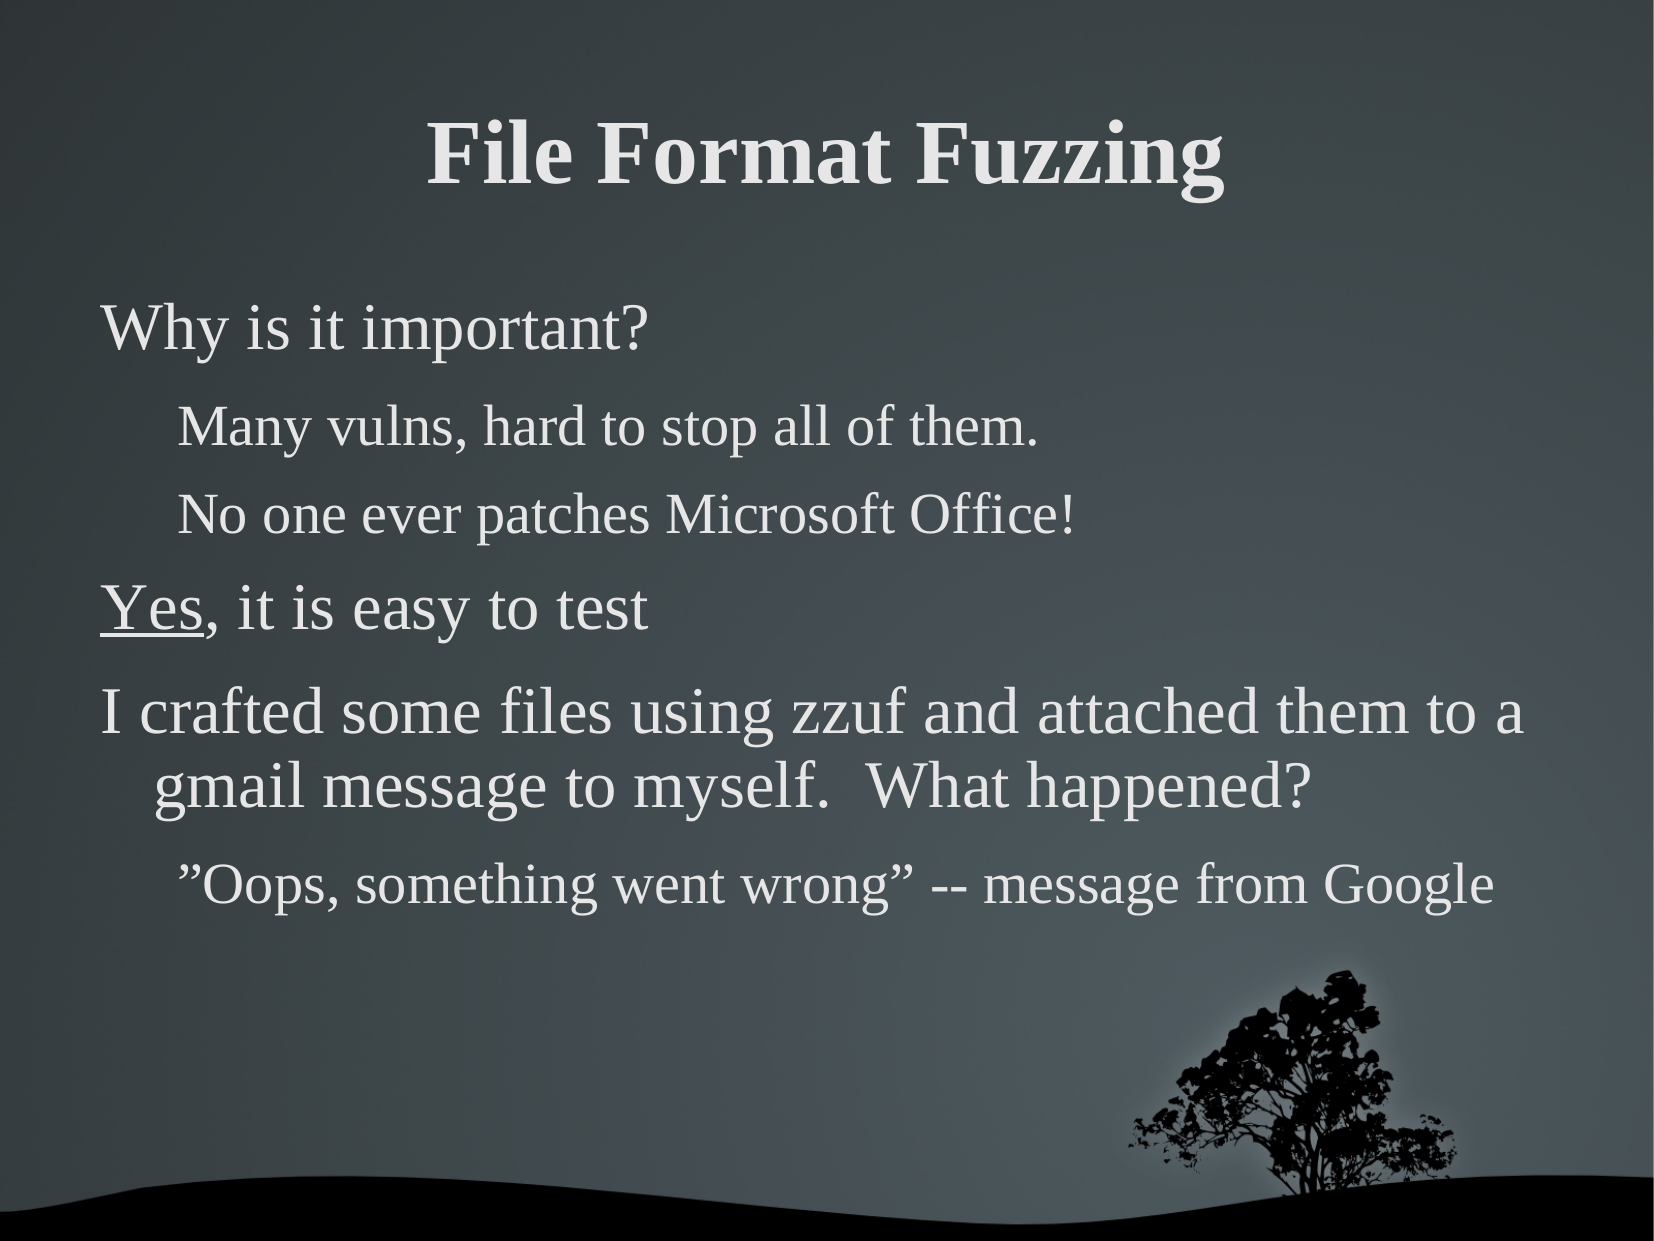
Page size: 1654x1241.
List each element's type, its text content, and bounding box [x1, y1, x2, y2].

picture [0, 0, 1654, 1241]
title File Format Fuzzing [82, 56, 1571, 250]
list Why is it important? Many vulns, hard to stop all of them. No one ever patches Microsoft Office! Yes, it is easy to test I crafted some files using zzuf and attached them to a gmail message to myself. What happened? ”Oops, something went wrong” -- message from Google [82, 290, 1571, 1094]
